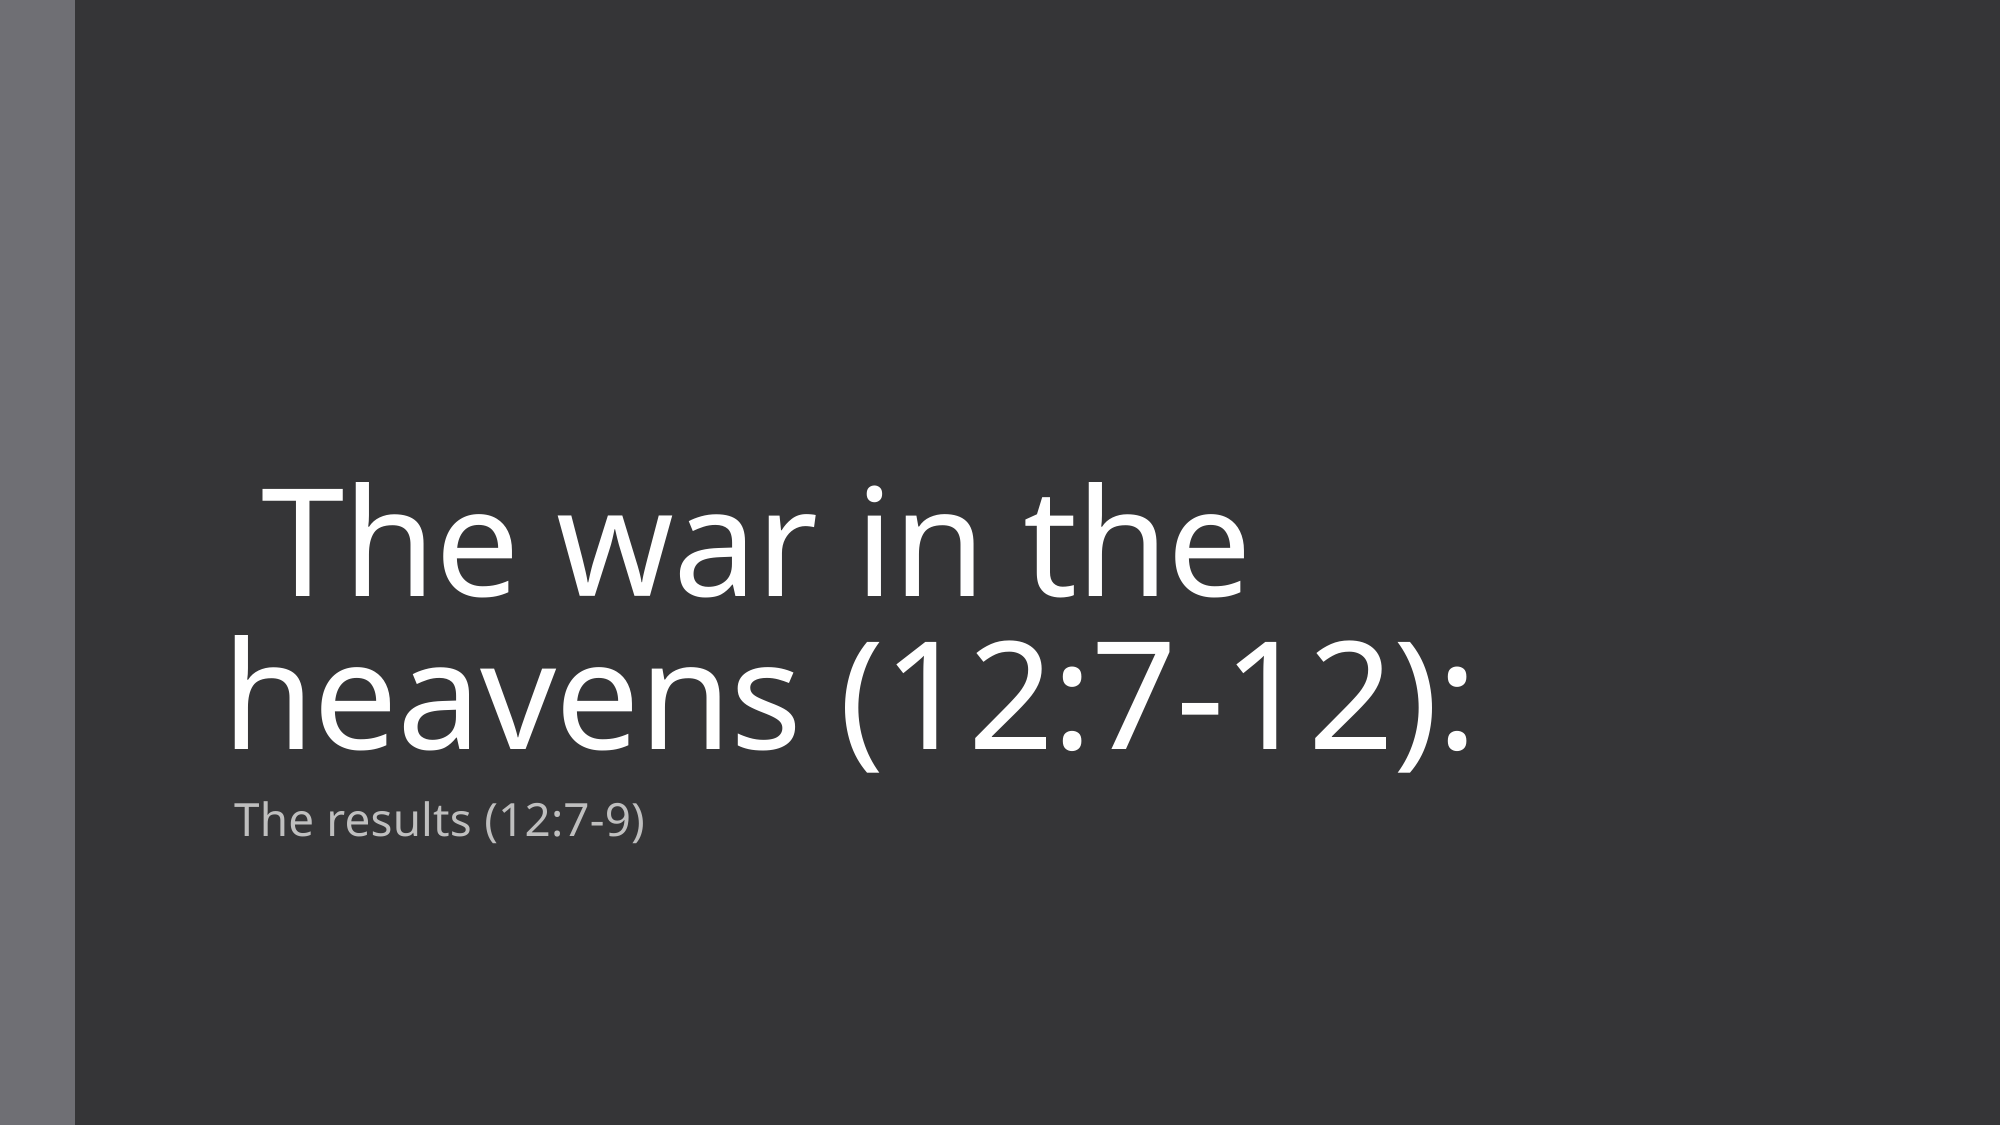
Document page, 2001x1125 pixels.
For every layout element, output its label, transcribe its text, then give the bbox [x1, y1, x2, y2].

subtitle The results (12:7-9) [206, 787, 1752, 1066]
title The war in the heavens (12:7-12): [206, 124, 1752, 787]
